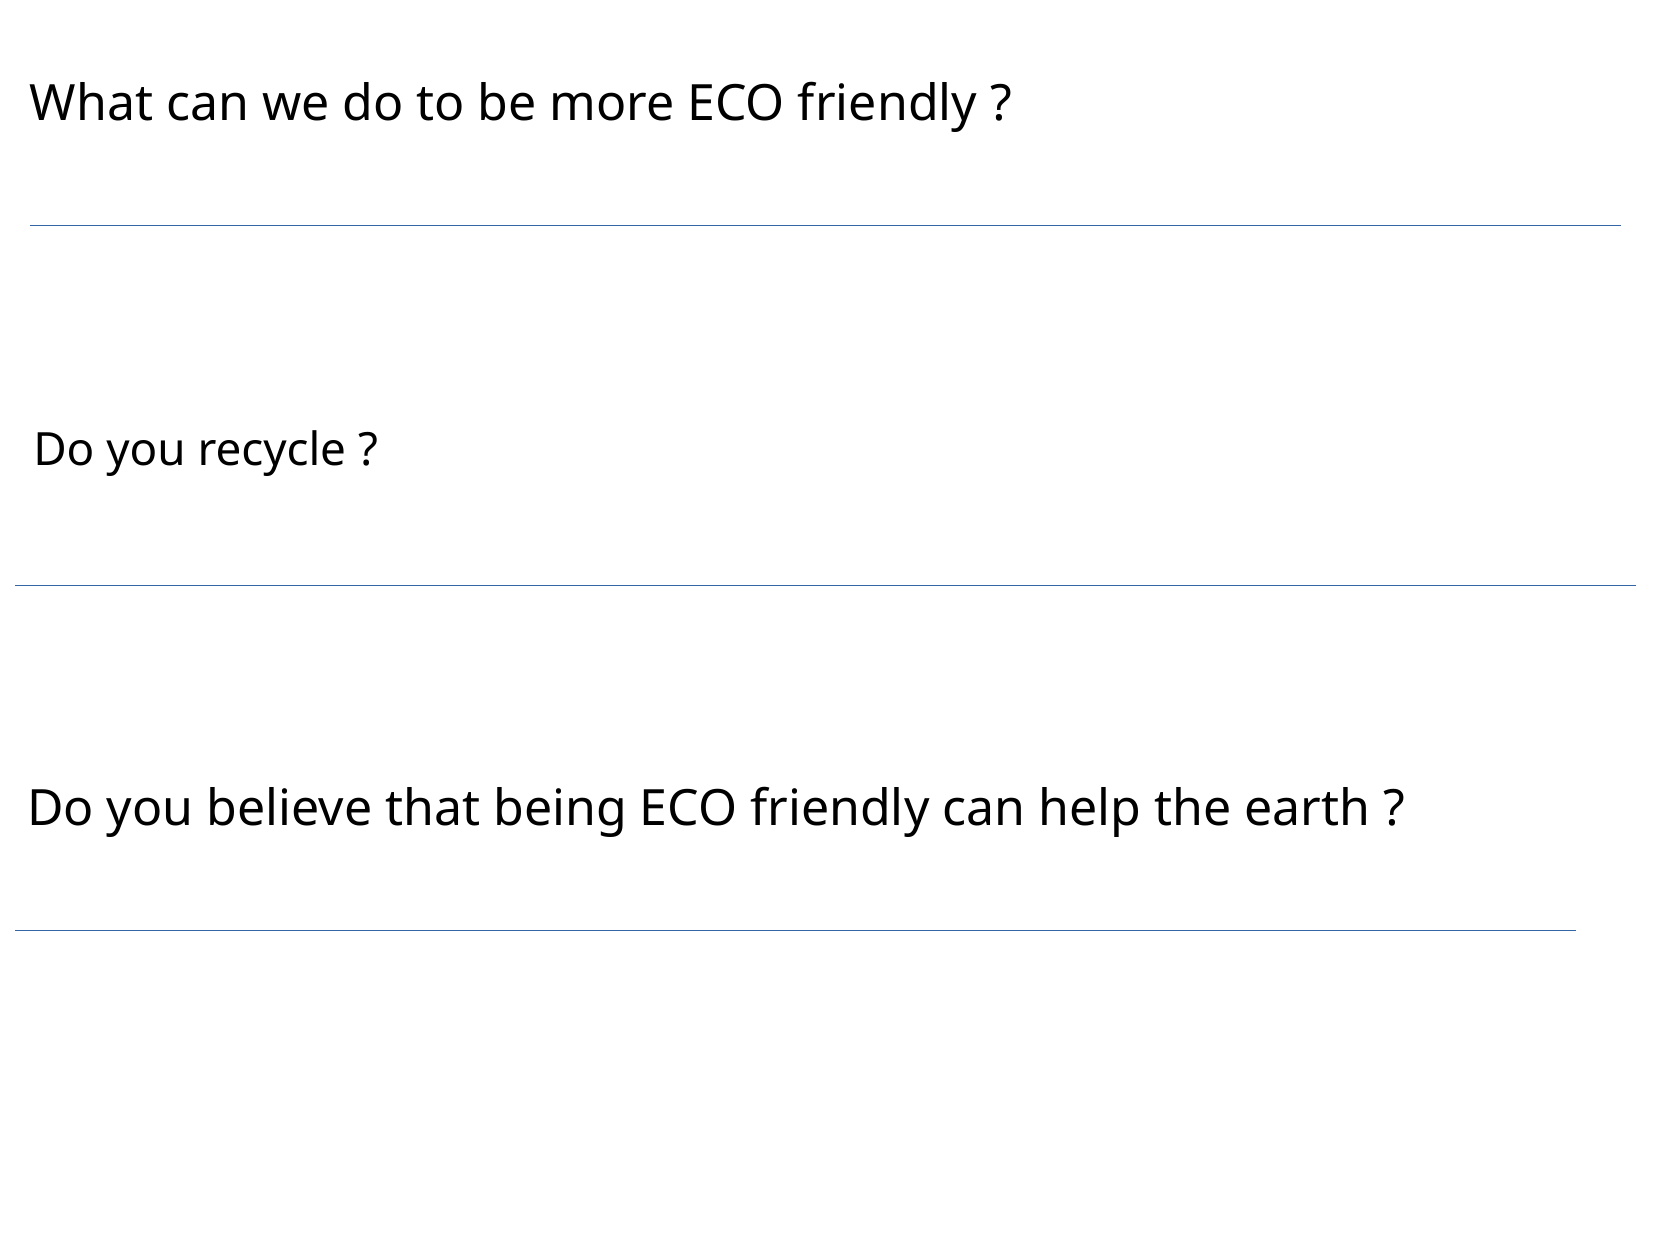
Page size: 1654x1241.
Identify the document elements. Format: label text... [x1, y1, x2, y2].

text_box Do you recycle ? [18, 409, 1639, 484]
text_box Do you believe that being ECO friendly can help the earth ? [12, 765, 1489, 846]
text_box What can we do to be more ECO friendly ? [15, 60, 1366, 141]
